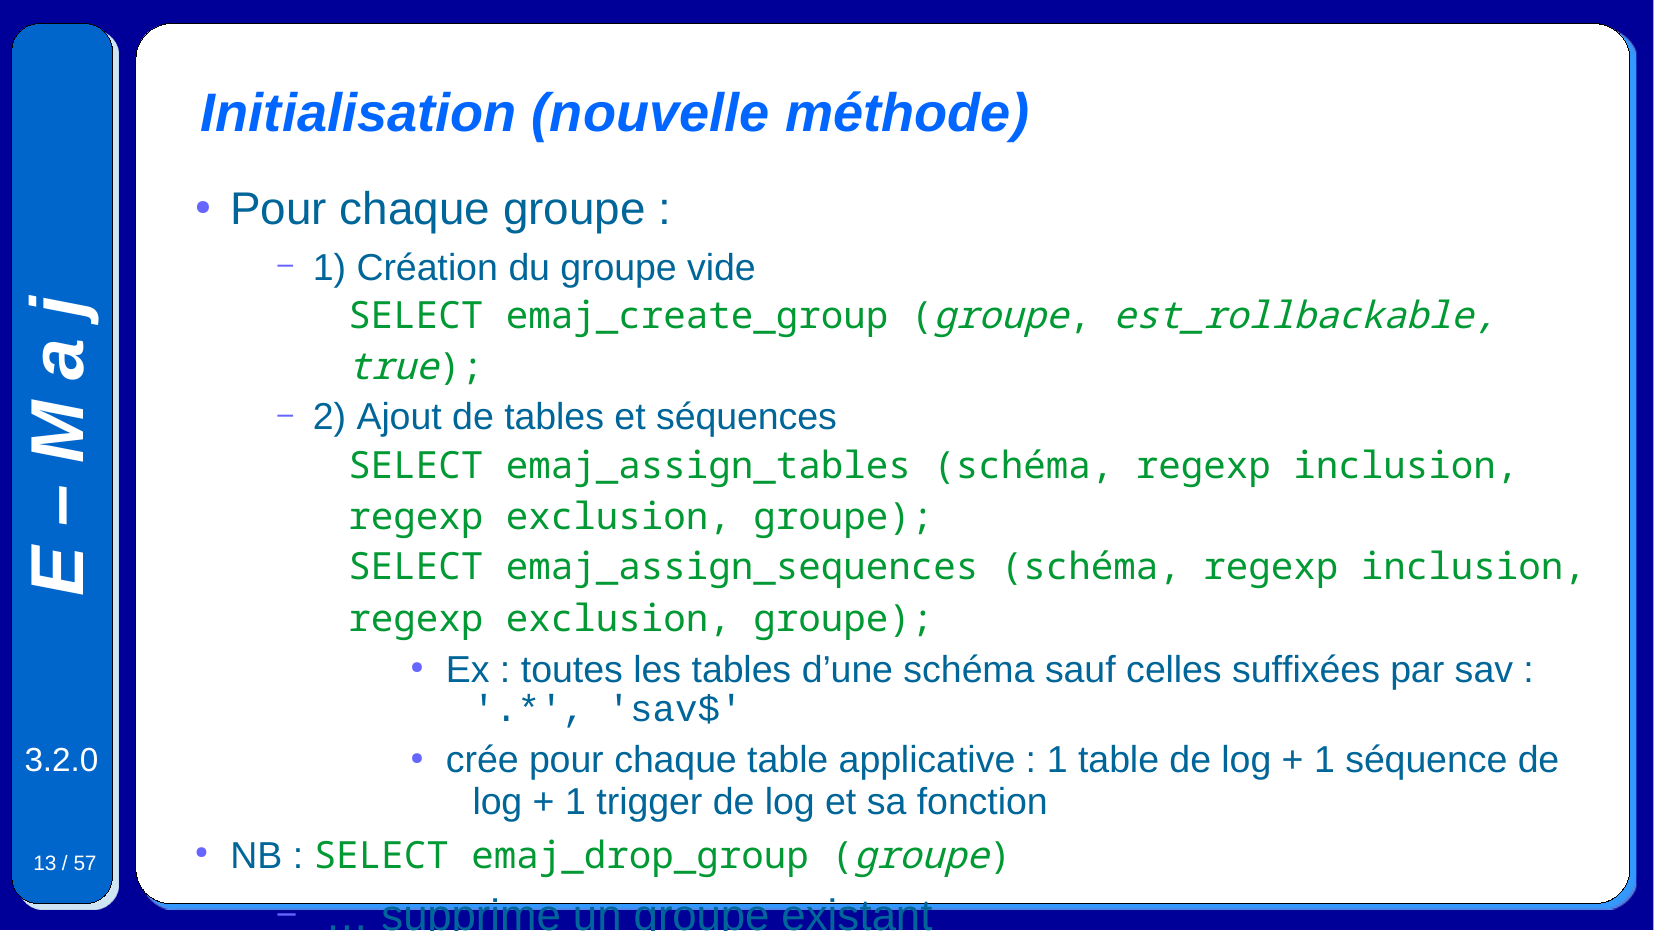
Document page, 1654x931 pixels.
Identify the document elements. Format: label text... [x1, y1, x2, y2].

list Pour chaque groupe : 1) Création du groupe vide SELECT emaj_create_group (groupe, est_rollbackable, true); 2) Ajout de tables et séquences SELECT emaj_assign_tables (schéma, regexp inclusion, regexp exclusion, groupe); SELECT emaj_assign_sequences (schéma, regexp inclusion, regexp exclusion, groupe); Ex : toutes les tables d’une schéma sauf celles suffixées par sav : '.*', 'sav$' crée pour chaque table applicative : 1 table de log + 1 séquence de log + 1 trigger de log et sa fonction NB : SELECT emaj_drop_group (groupe) … supprime un groupe existant [177, 183, 1587, 888]
title Initialisation (nouvelle méthode) [200, 34, 1575, 183]
